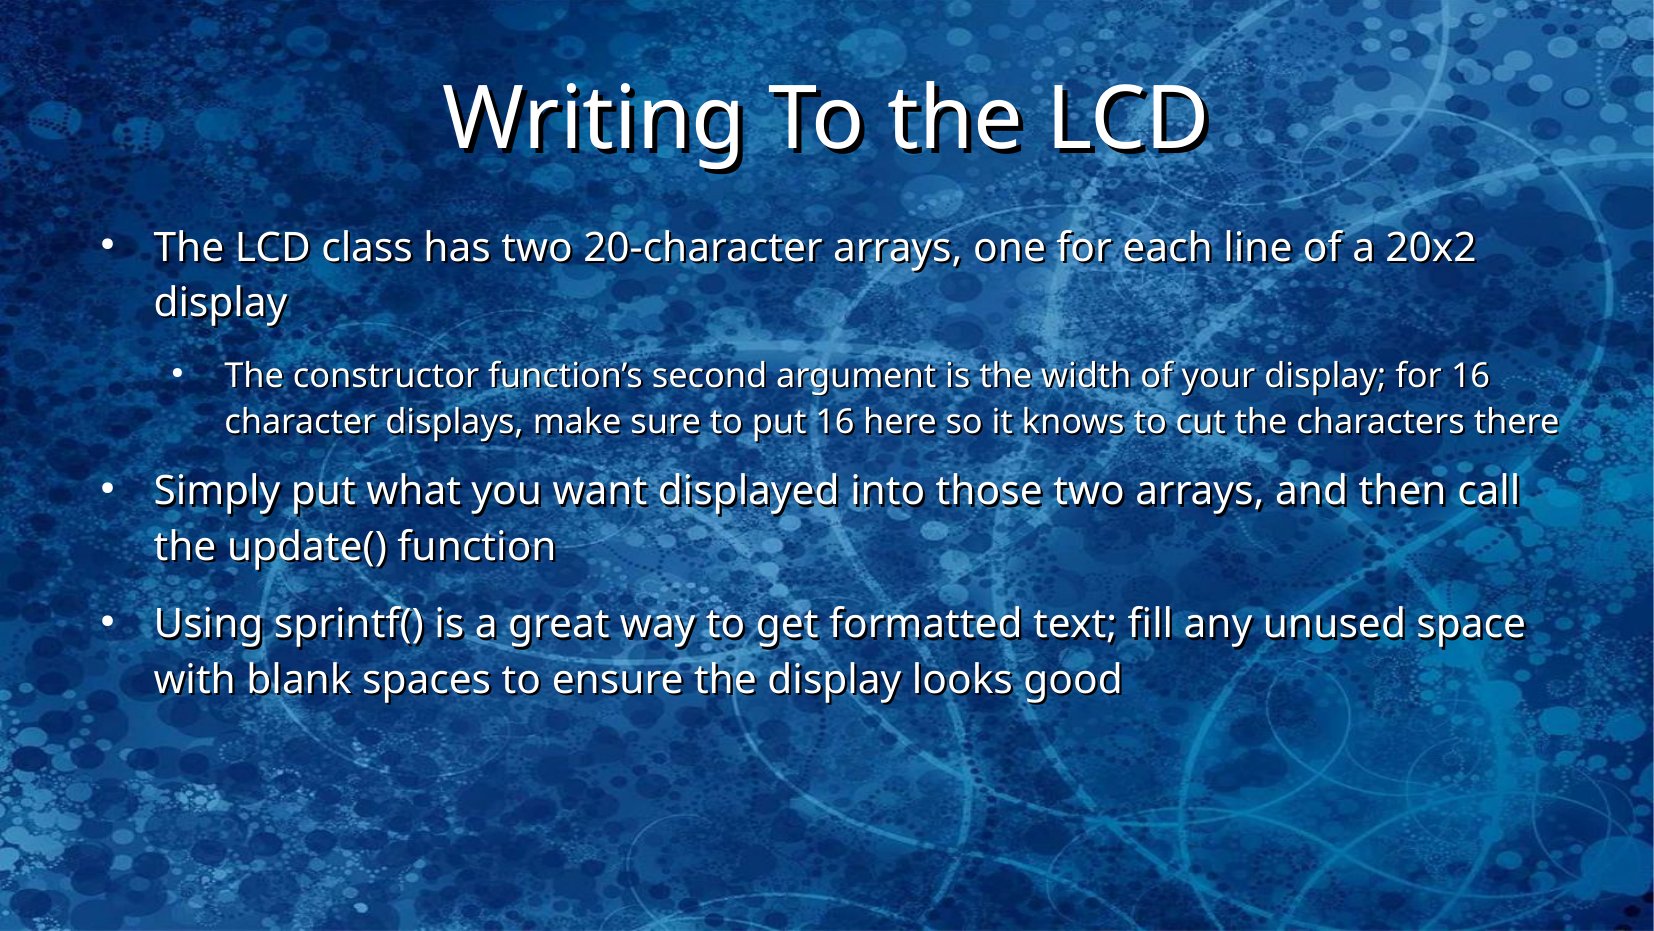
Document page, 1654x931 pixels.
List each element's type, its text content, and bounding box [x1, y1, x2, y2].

list The LCD class has two 20-character arrays, one for each line of a 20x2 display The constructor function’s second argument is the width of your display; for 16 character displays, make sure to put 16 here so it knows to cut the characters there Simply put what you want displayed into those two arrays, and then call the update() function Using sprintf() is a great way to get formatted text; fill any unused space with blank spaces to ensure the display looks good [82, 217, 1571, 758]
title Writing To the LCD [82, 37, 1571, 193]
picture [0, 0, 1654, 931]
